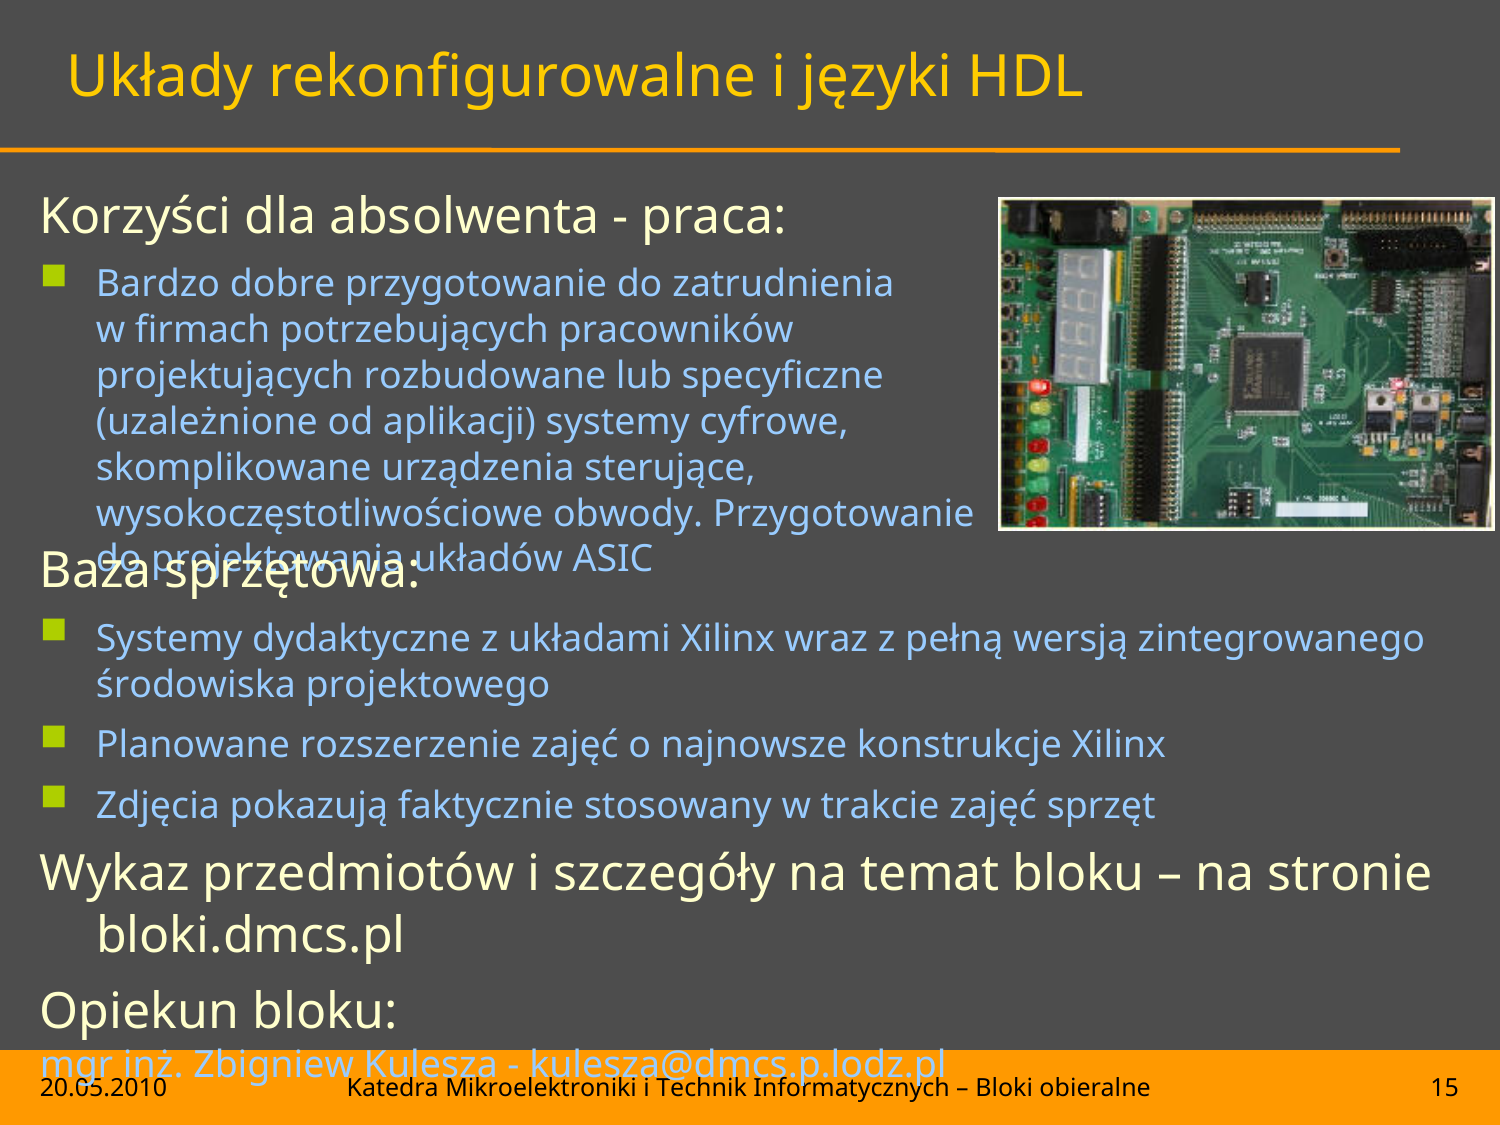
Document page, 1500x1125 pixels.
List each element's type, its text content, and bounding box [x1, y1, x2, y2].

list Korzyści dla absolwenta - praca: Bardzo dobre przygotowanie do zatrudnienia w firmach potrzebujących pracowników projektujących rozbudowane lub specyficzne (uzależnione od aplikacji) systemy cyfrowe, skomplikowane urządzenia sterujące, wysokoczęstotliwościowe obwody. Przygotowanie do projektowania układów ASIC [24, 176, 1004, 531]
list Baza sprzętowa: Systemy dydaktyczne z układami Xilinx wraz z pełną wersją zintegrowanego środowiska projektowego Planowane rozszerzenie zajęć o najnowsze konstrukcje Xilinx Zdjęcia pokazują faktycznie stosowany w trakcie zajęć sprzęt Wykaz przedmiotów i szczegóły na temat bloku – na stronie bloki.dmcs.pl Opiekun bloku: mgr inż. Zbigniew Kulesza - kulesza@dmcs.p.lodz.pl [24, 531, 1463, 1046]
picture [1004, 197, 1495, 531]
title Układy rekonfigurowalne i języki HDL [52, 16, 1469, 132]
